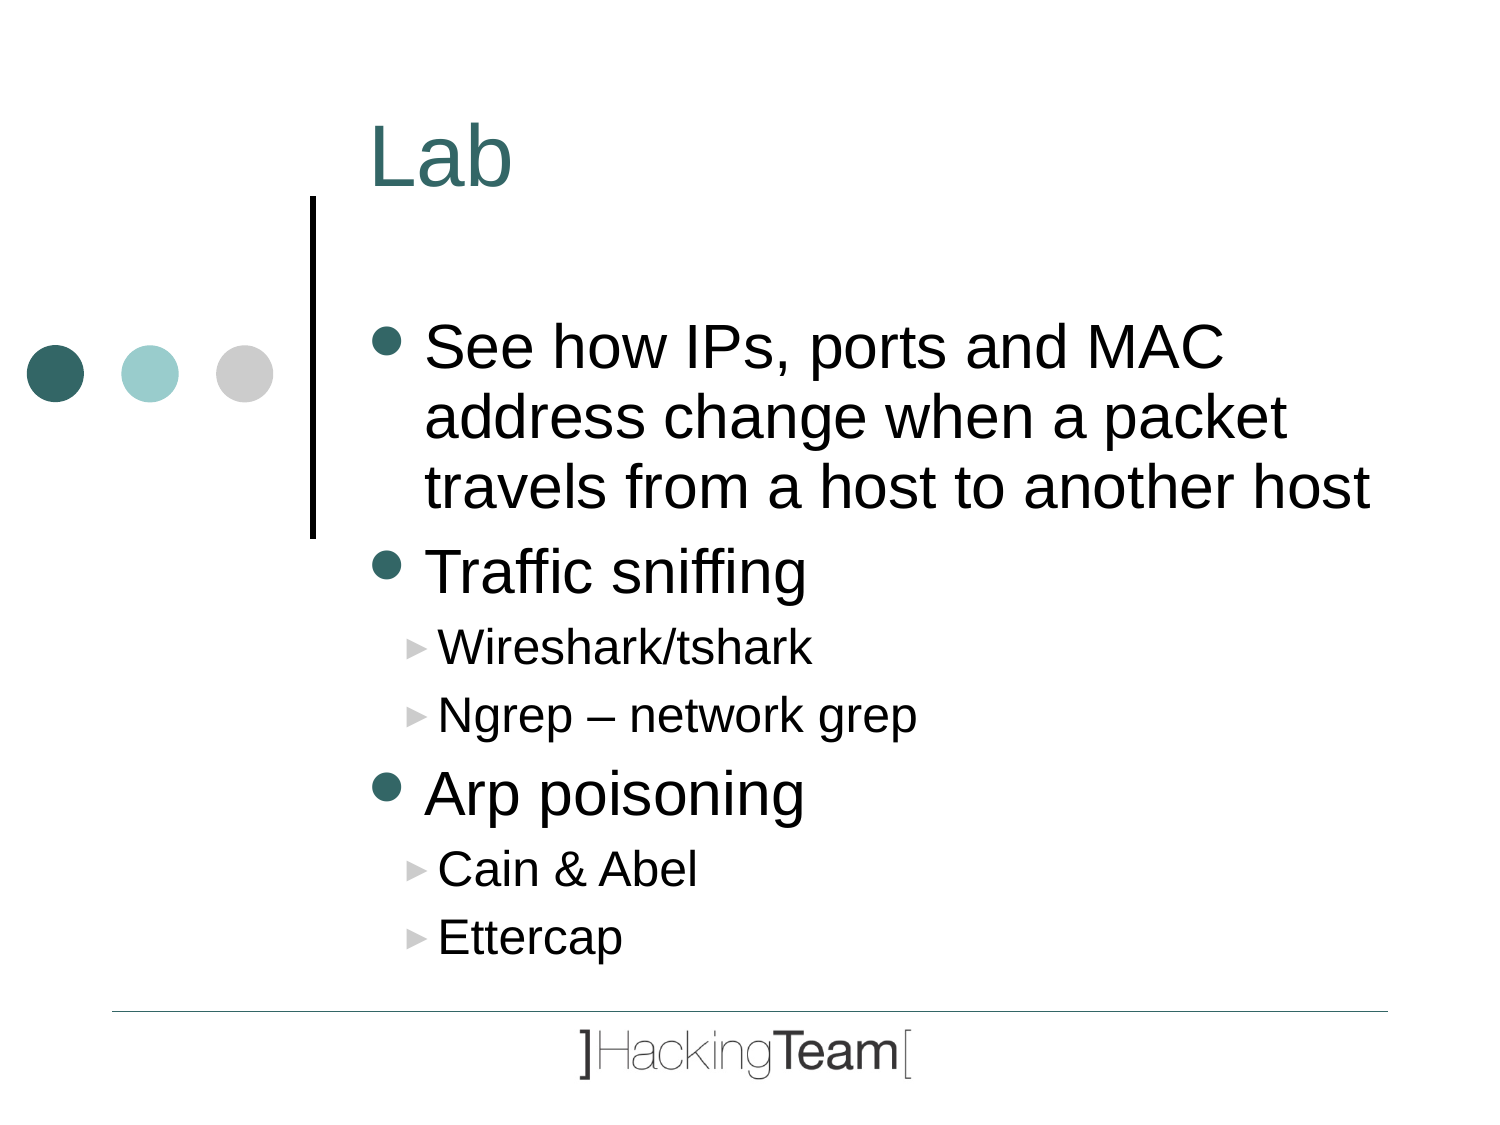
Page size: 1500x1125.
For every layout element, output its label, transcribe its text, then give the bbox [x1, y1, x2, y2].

list See how IPs, ports and MAC address change when a packet travels from a host to another host Traffic sniffing Wireshark/tshark Ngrep – network grep Arp poisoning Cain & Abel Ettercap [249, 312, 1401, 976]
picture [574, 1023, 916, 1084]
title Lab [249, 38, 1401, 275]
